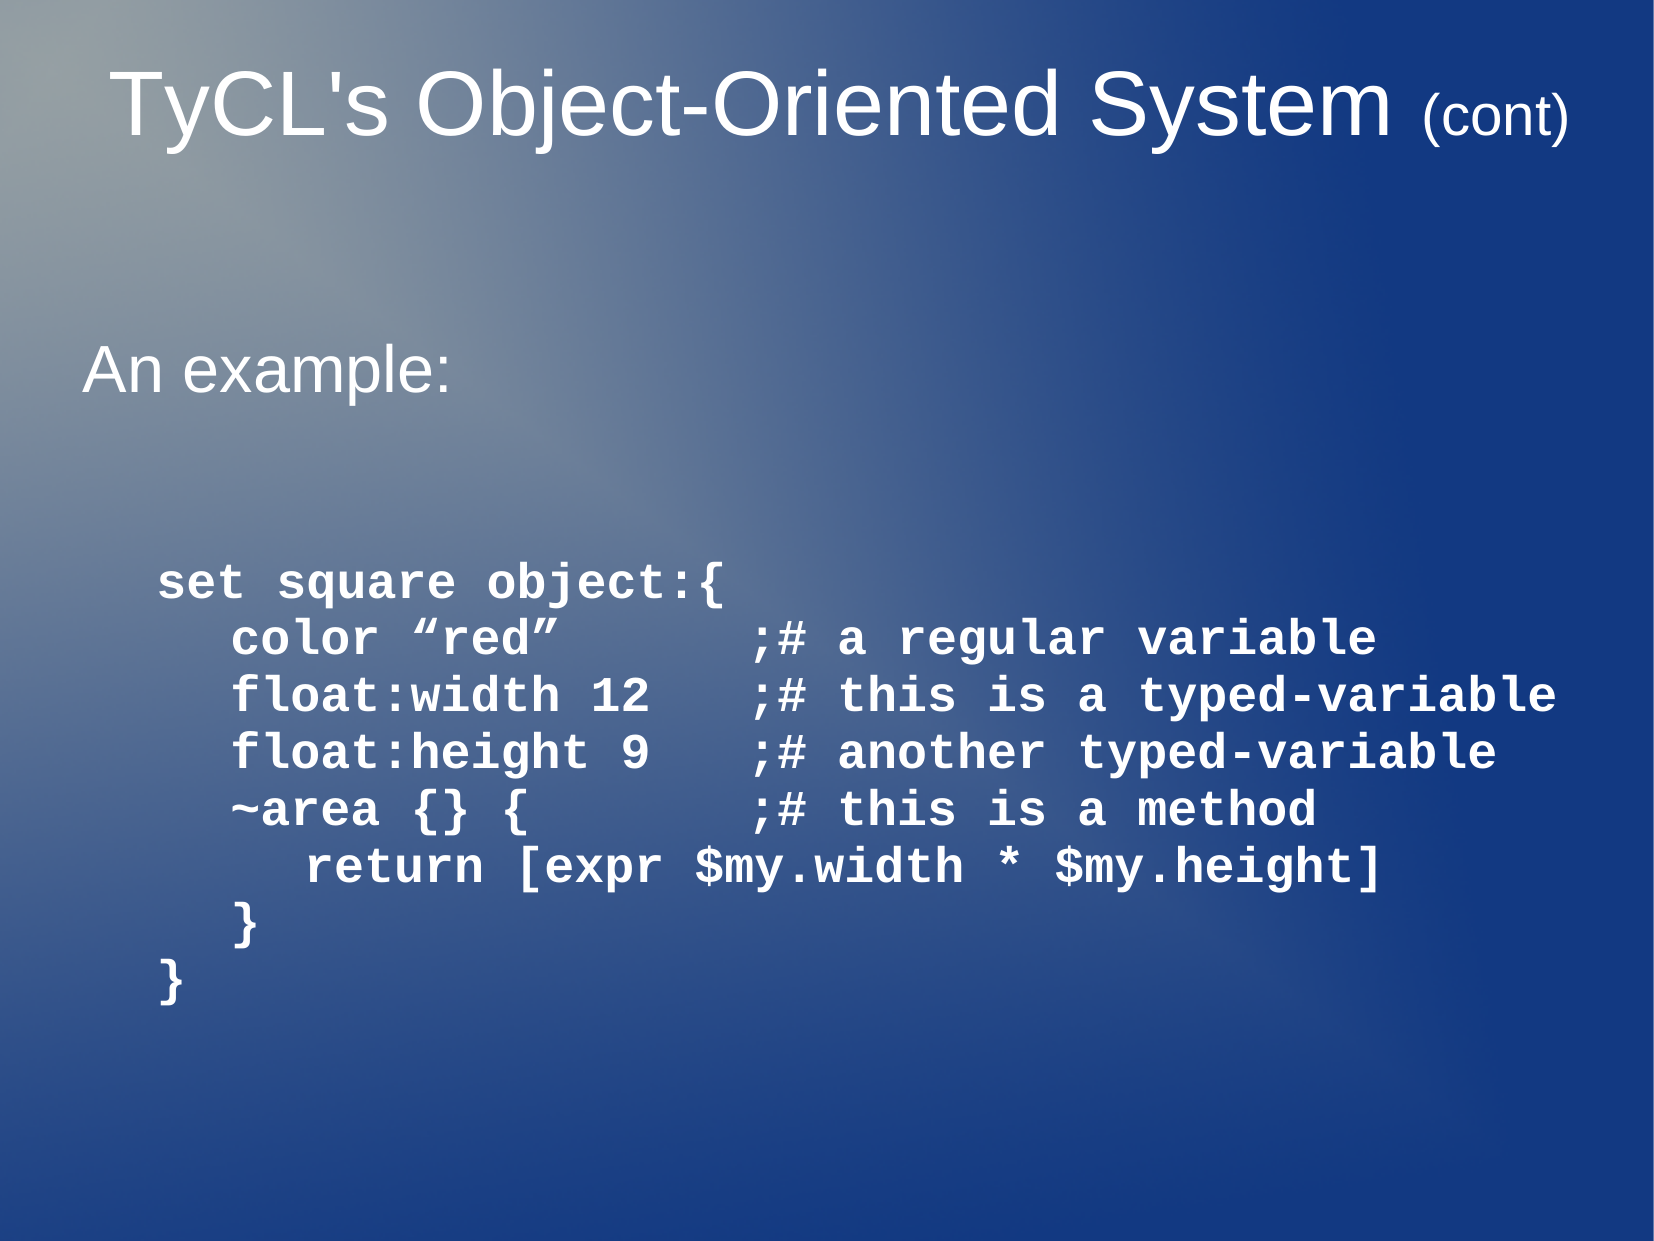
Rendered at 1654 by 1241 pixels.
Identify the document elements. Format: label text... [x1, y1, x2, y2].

title TyCL's Object-Oriented System (cont) [82, 52, 1571, 155]
subtitle An example: set square object:{ color “red” ;# a regular variable float:width 12 ;# this is a typed-variable float:height 9 ;# another typed-variable ~area {} { ;# this is a method return [expr $my.width * $my.height] } } [82, 270, 1571, 1129]
picture [0, 0, 1654, 1241]
